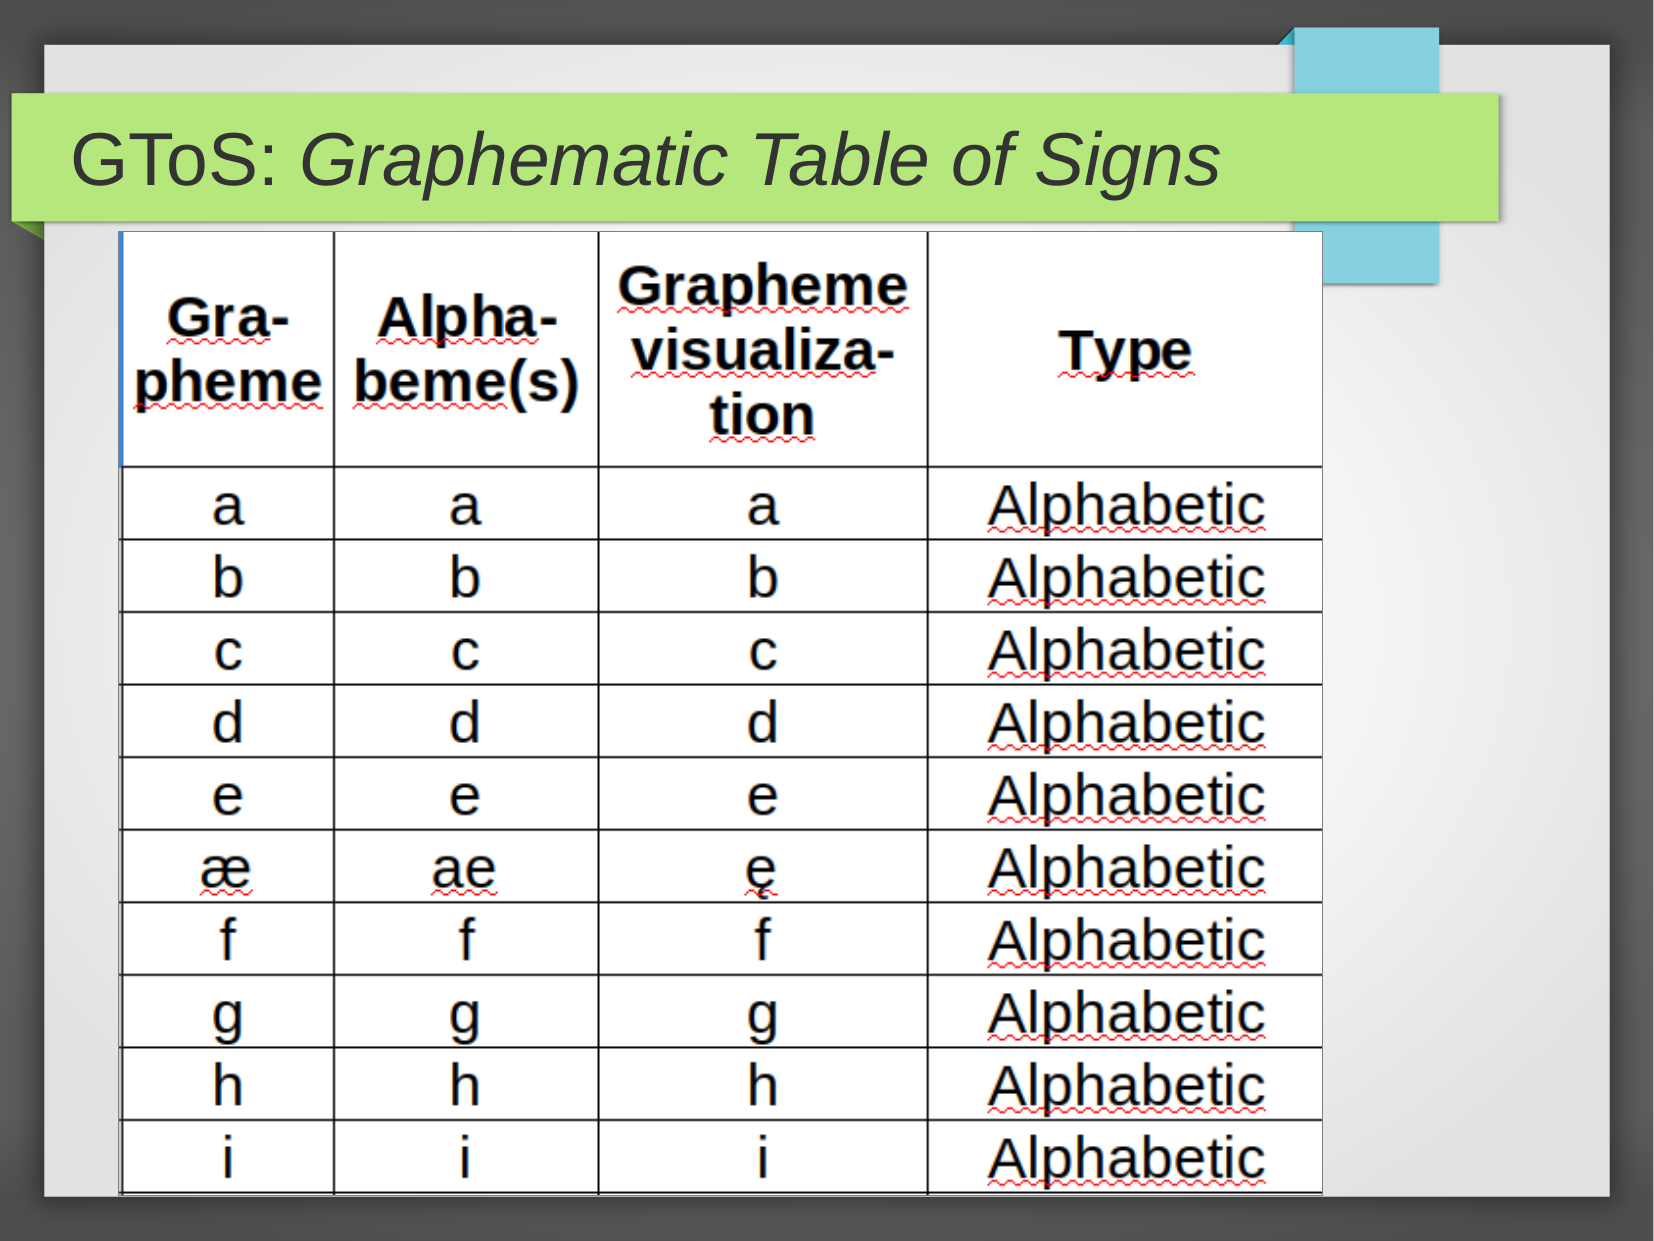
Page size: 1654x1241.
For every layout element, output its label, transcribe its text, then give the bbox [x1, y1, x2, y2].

picture [0, 0, 1654, 1241]
title GToS: Graphematic Table of Signs [70, 75, 1371, 244]
